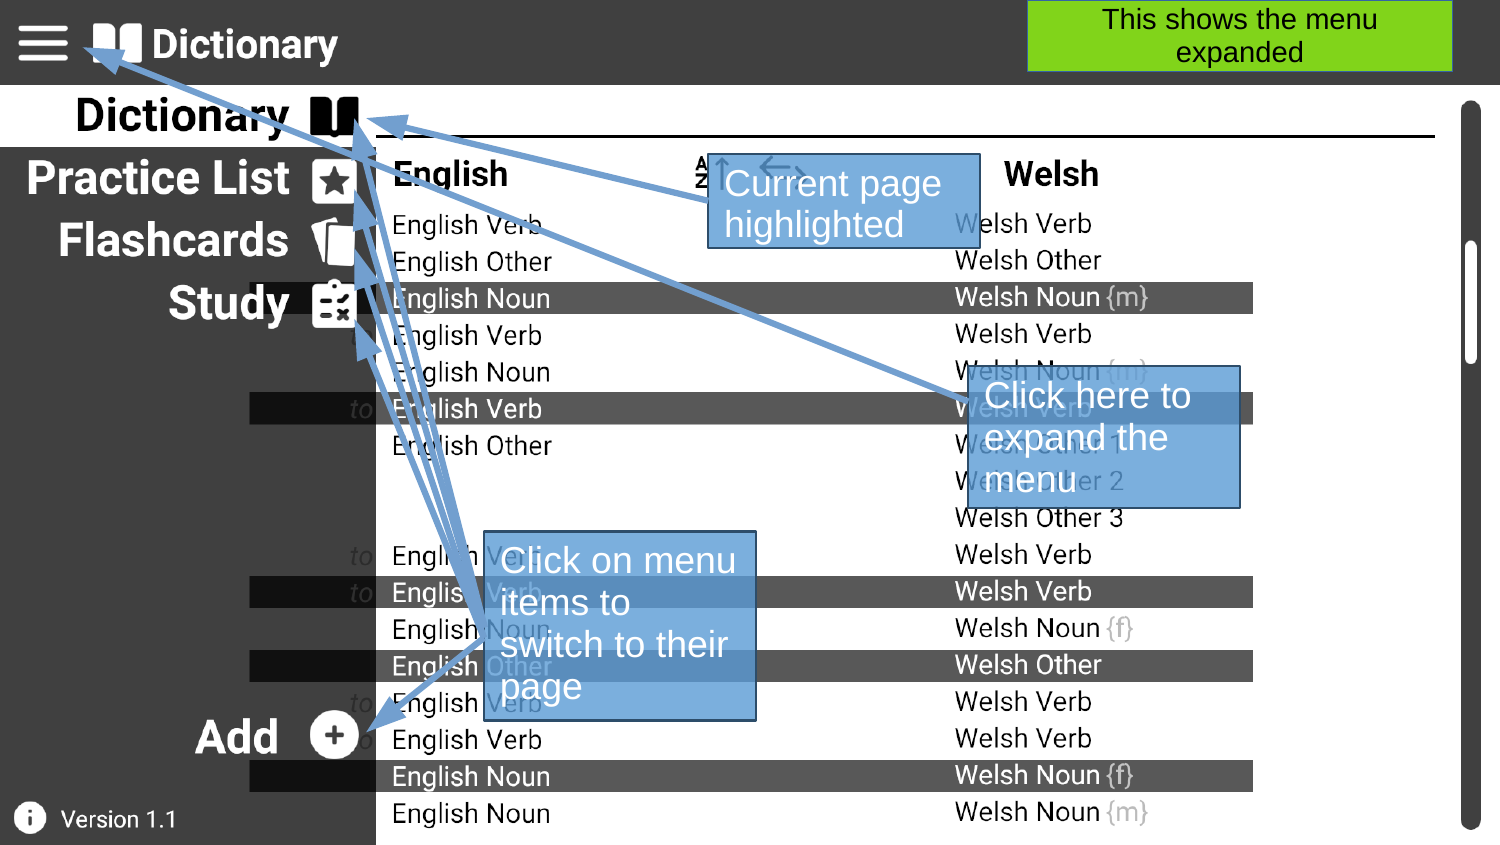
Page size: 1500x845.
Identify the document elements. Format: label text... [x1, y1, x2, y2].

text_box This shows the menu expanded [1027, 0, 1453, 72]
picture [0, 0, 1500, 845]
text_box Click here to expand the menu [968, 366, 1241, 508]
text_box Current page highlighted [708, 153, 981, 249]
text_box Click on menu items to switch to their page [483, 531, 756, 721]
